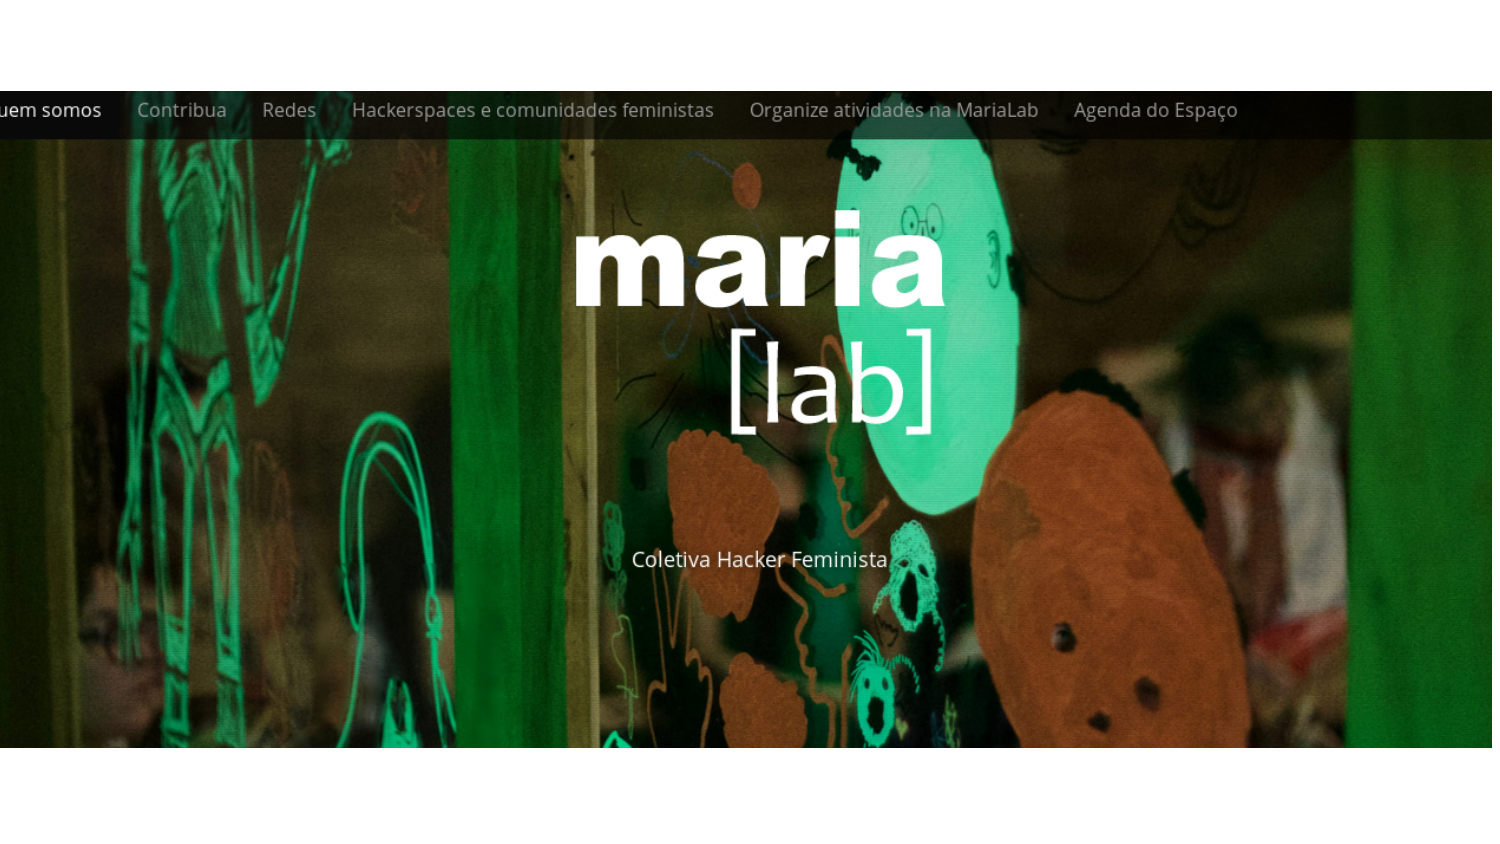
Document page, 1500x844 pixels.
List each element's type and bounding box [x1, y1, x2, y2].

picture [0, 91, 1492, 748]
